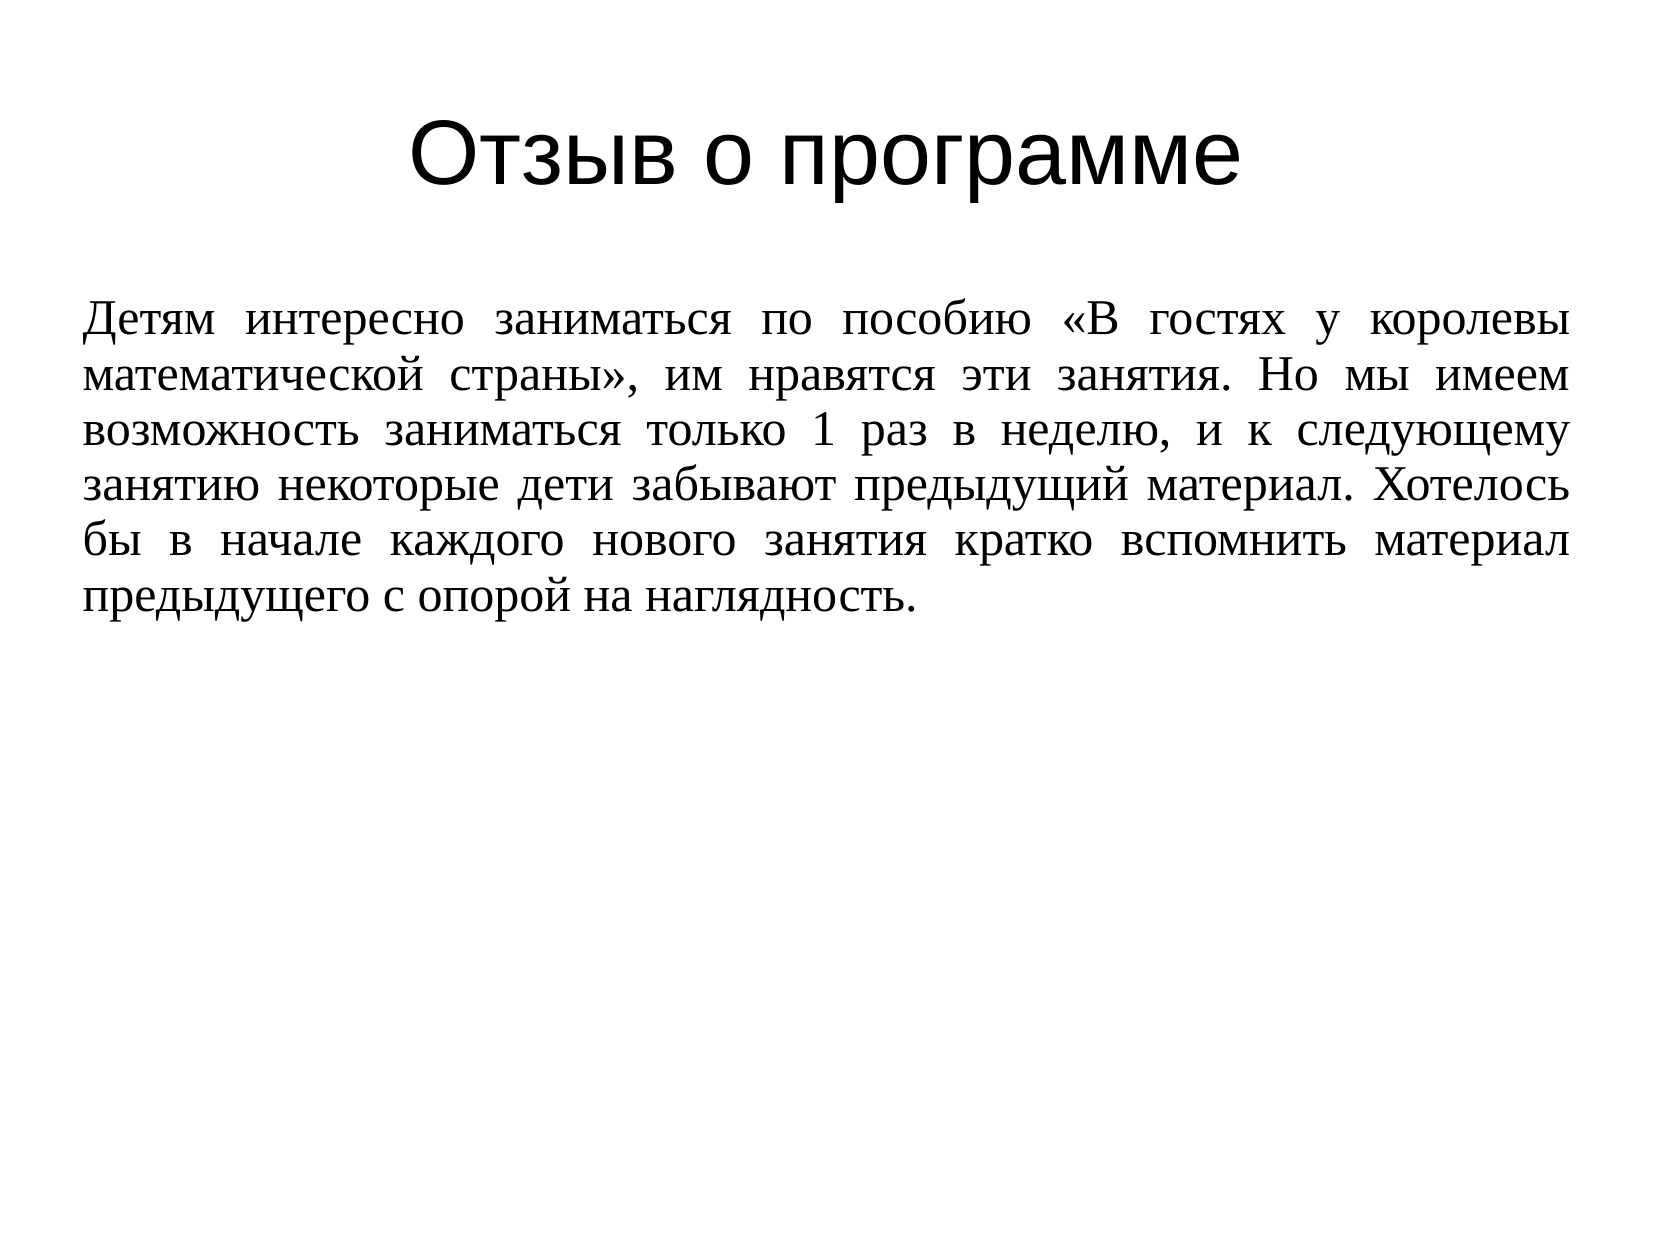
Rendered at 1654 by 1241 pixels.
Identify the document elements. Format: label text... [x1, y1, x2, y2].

title Отзыв о программе [82, 49, 1571, 257]
list Детям интересно заниматься по пособию «В гостях у королевы математической страны», им нравятся эти занятия. Но мы имеем возможность заниматься только 1 раз в неделю, и к следующему занятию некоторые дети забывают предыдущий материал. Хотелось бы в начале каждого нового занятия кратко вспомнить материал предыдущего с опорой на наглядность. [82, 290, 1571, 1109]
